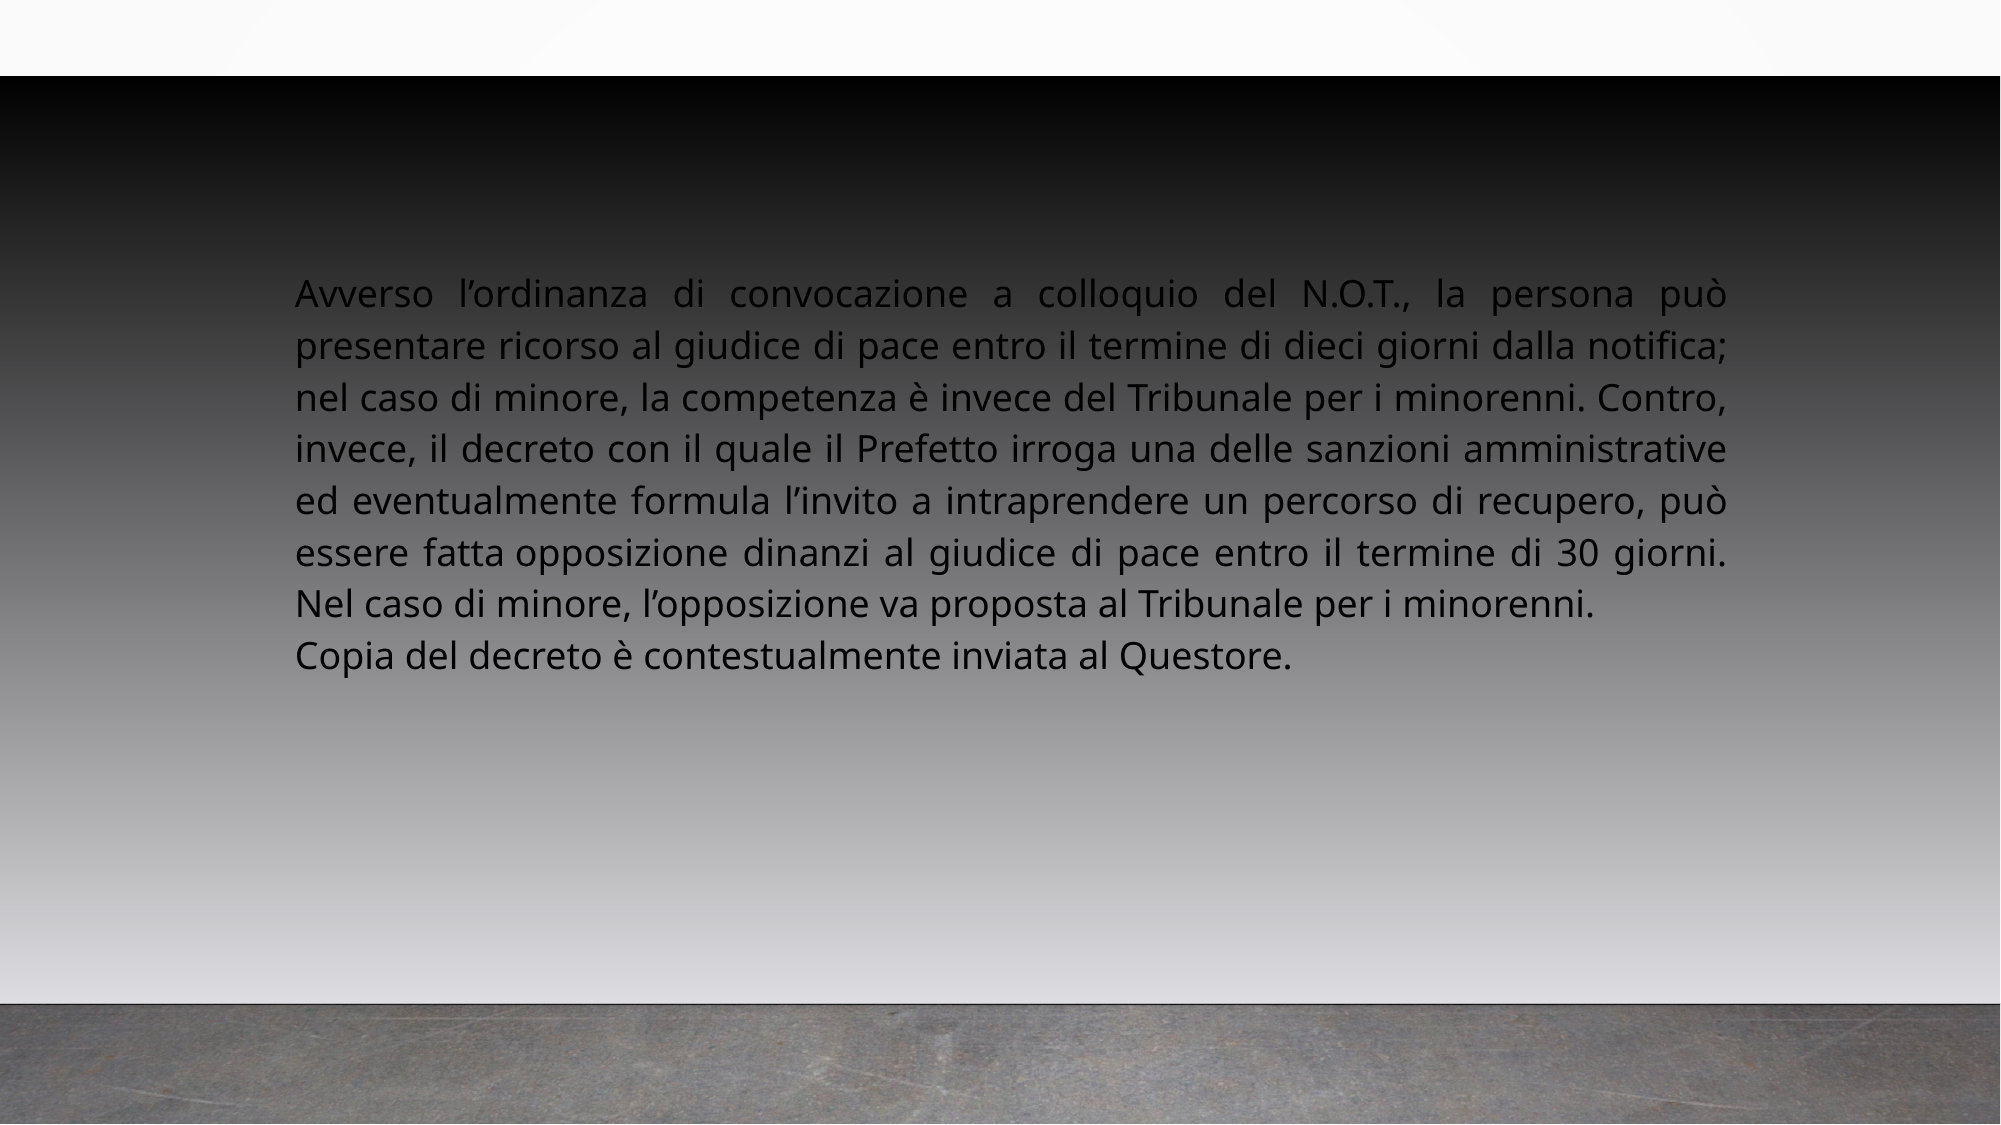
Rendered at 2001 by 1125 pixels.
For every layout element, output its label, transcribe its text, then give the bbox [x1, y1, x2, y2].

text_box Avverso l’ordinanza di convocazione a colloquio del N.O.T., la persona può presentare ricorso al giudice di pace entro il termine di dieci giorni dalla notifica; nel caso di minore, la competenza è invece del Tribunale per i minorenni. Contro, invece, il decreto con il quale il Prefetto irroga una delle sanzioni amministrative ed eventualmente formula l’invito a intraprendere un percorso di recupero, può essere fatta opposizione dinanzi al giudice di pace entro il termine di 30 giorni. Nel caso di minore, l’opposizione va proposta al Tribunale per i minorenni. Copia del decreto è contestualmente inviata al Questore. [279, 255, 1753, 688]
